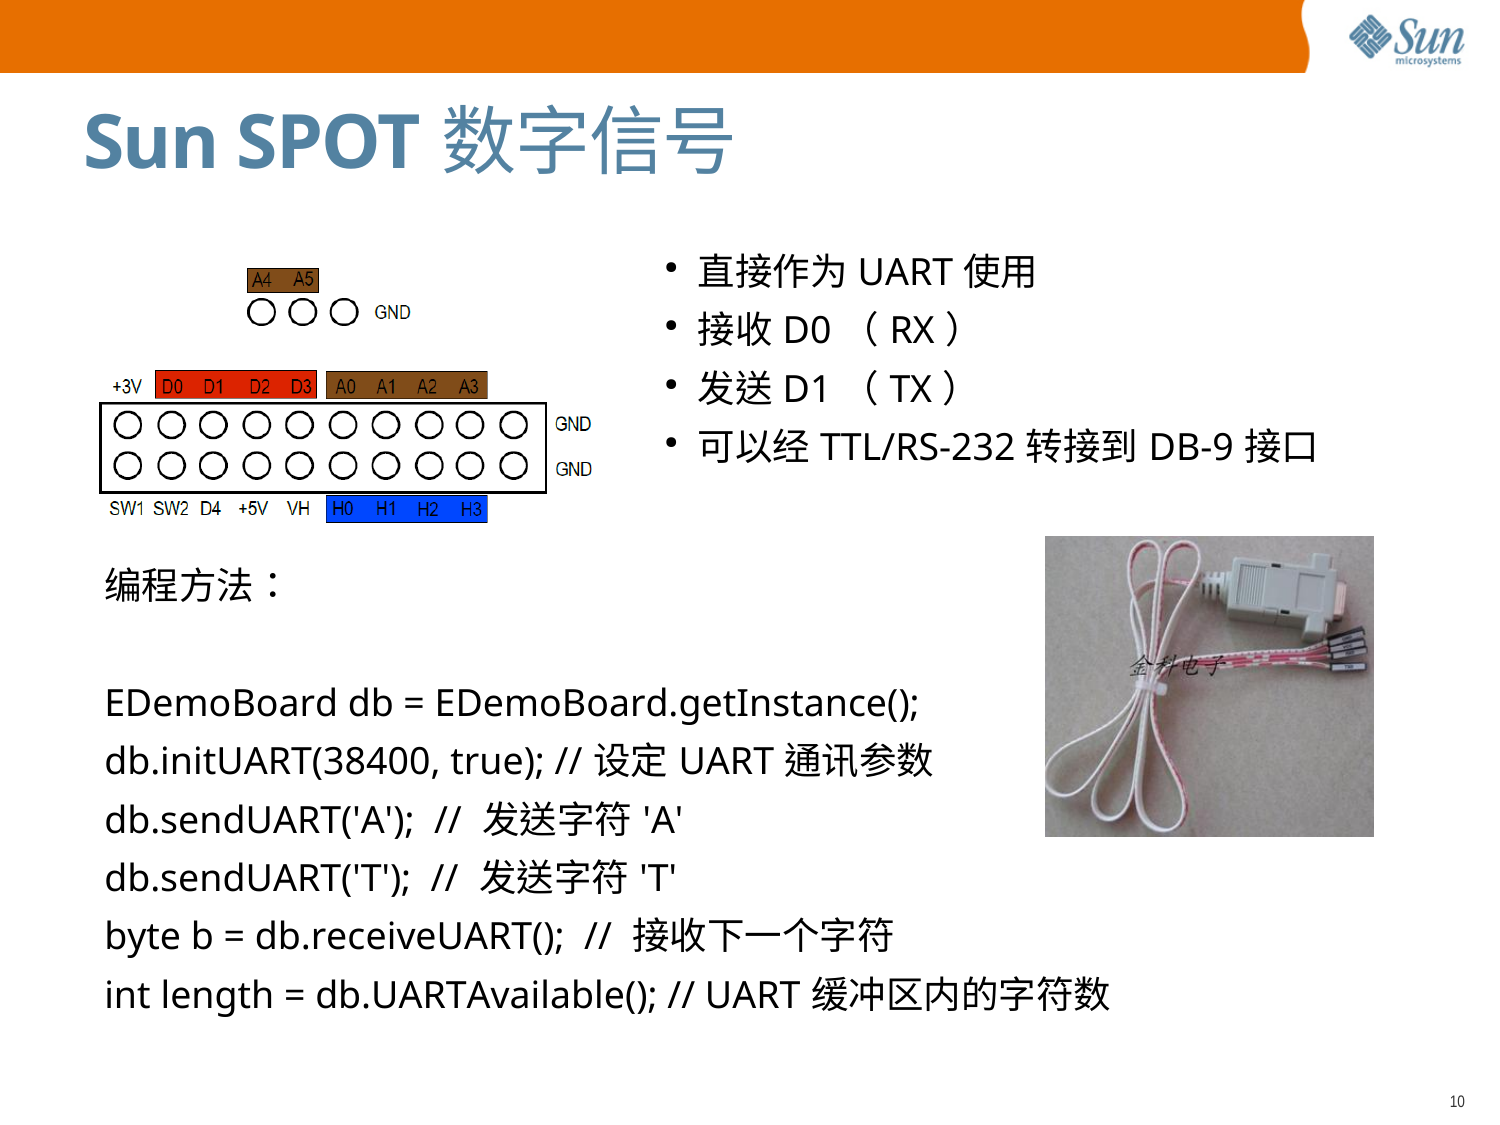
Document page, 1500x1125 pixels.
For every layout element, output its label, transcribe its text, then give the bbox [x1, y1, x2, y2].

text_box 直接作为UART使用 接收D0（RX） 发送D1（TX） 可以经TTL/RS-232转接到DB-9接口 [664, 250, 1456, 448]
picture [0, 0, 1500, 73]
text_box 编程方法： EDemoBoard db = EDemoBoard.getInstance(); db.initUART(38400, true); //设定UART通讯参数 db.sendUART('A'); // 发送字符'A' db.sendUART('T'); // 发送字符'T' byte b = db.receiveUART(); // 接收下一个字符 int length = db.UARTAvailable(); // UART缓冲区内的字符数 [104, 565, 1164, 968]
picture [67, 248, 620, 544]
title Sun SPOT数字信号 [83, 94, 1446, 199]
picture [1045, 536, 1374, 837]
